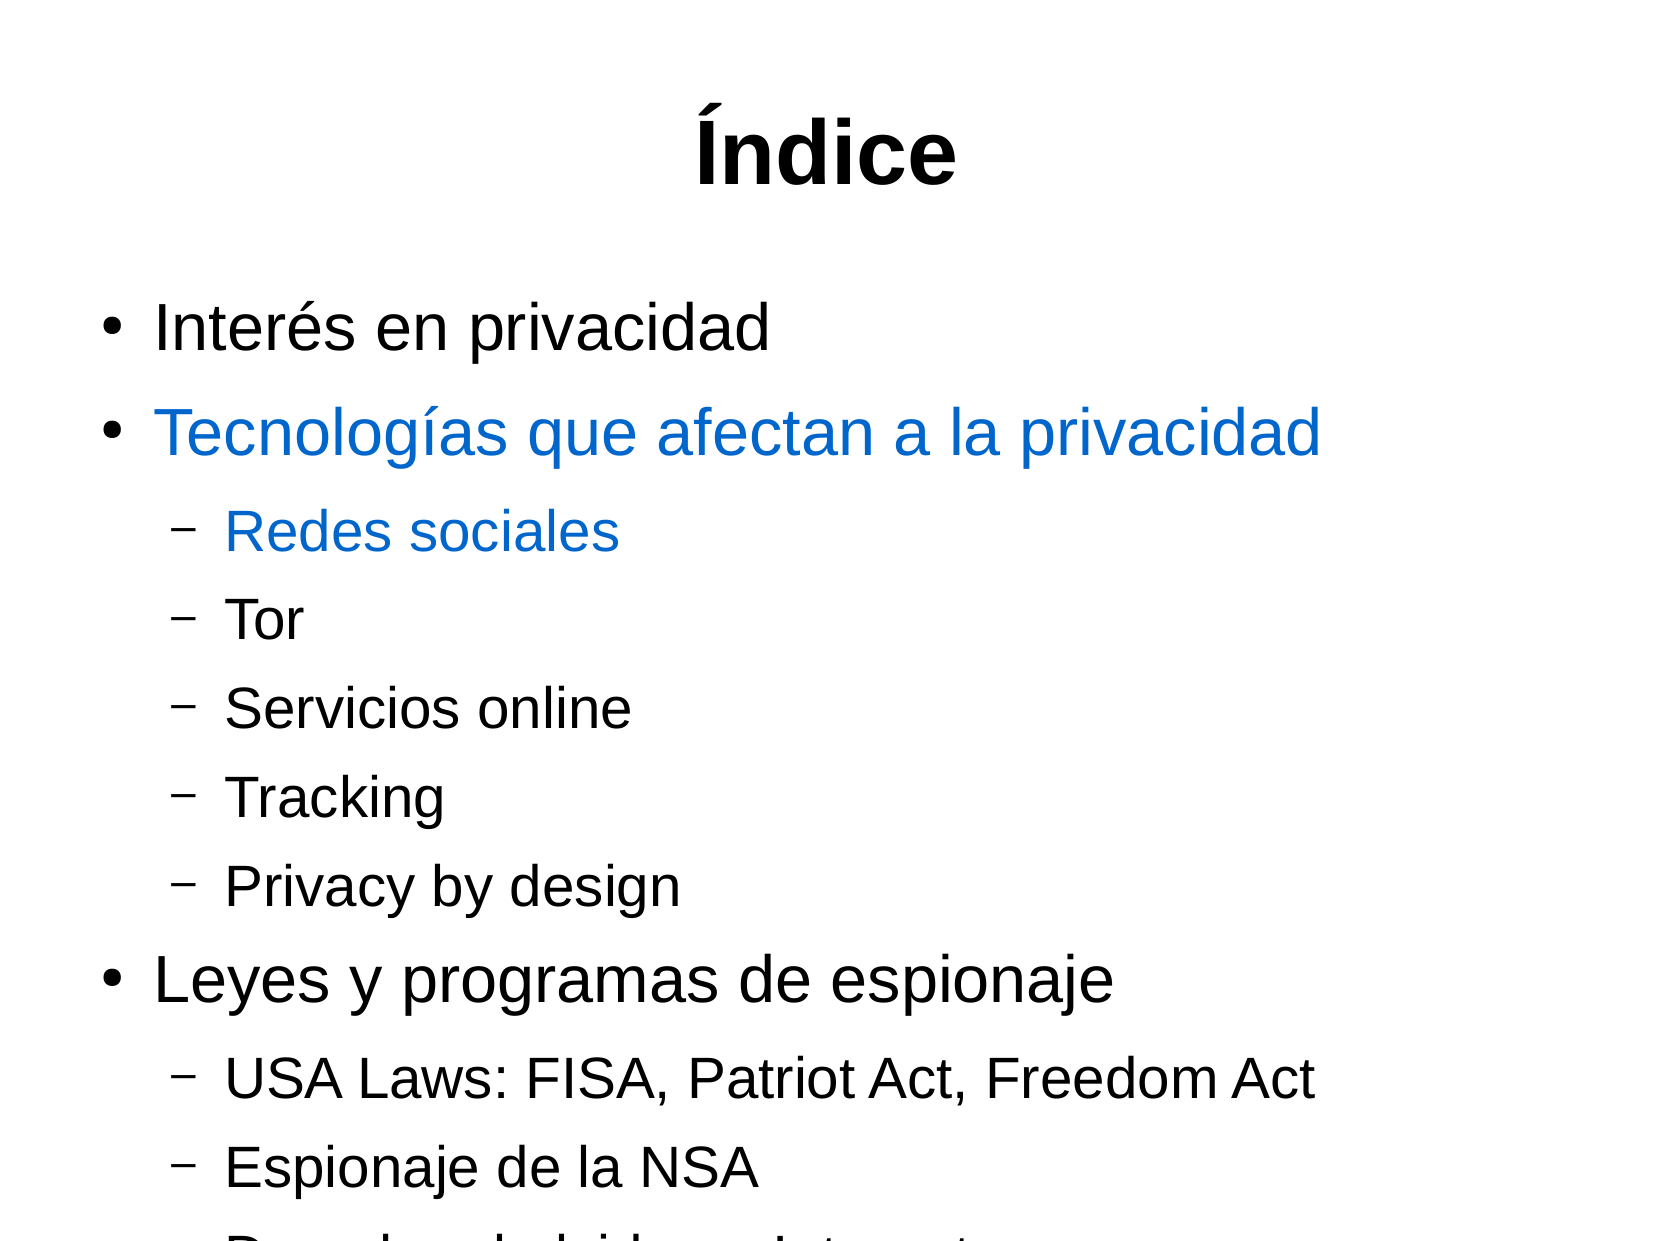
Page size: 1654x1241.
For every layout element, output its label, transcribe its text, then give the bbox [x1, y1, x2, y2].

list Interés en privacidad Tecnologías que afectan a la privacidad Redes sociales Tor Servicios online Tracking Privacy by design Leyes y programas de espionaje USA Laws: FISA, Patriot Act, Freedom Act Espionaje de la NSA Derecho al olvido en Internet Cibercrimen y privacidad [82, 290, 1571, 1010]
title Índice [82, 49, 1571, 257]
